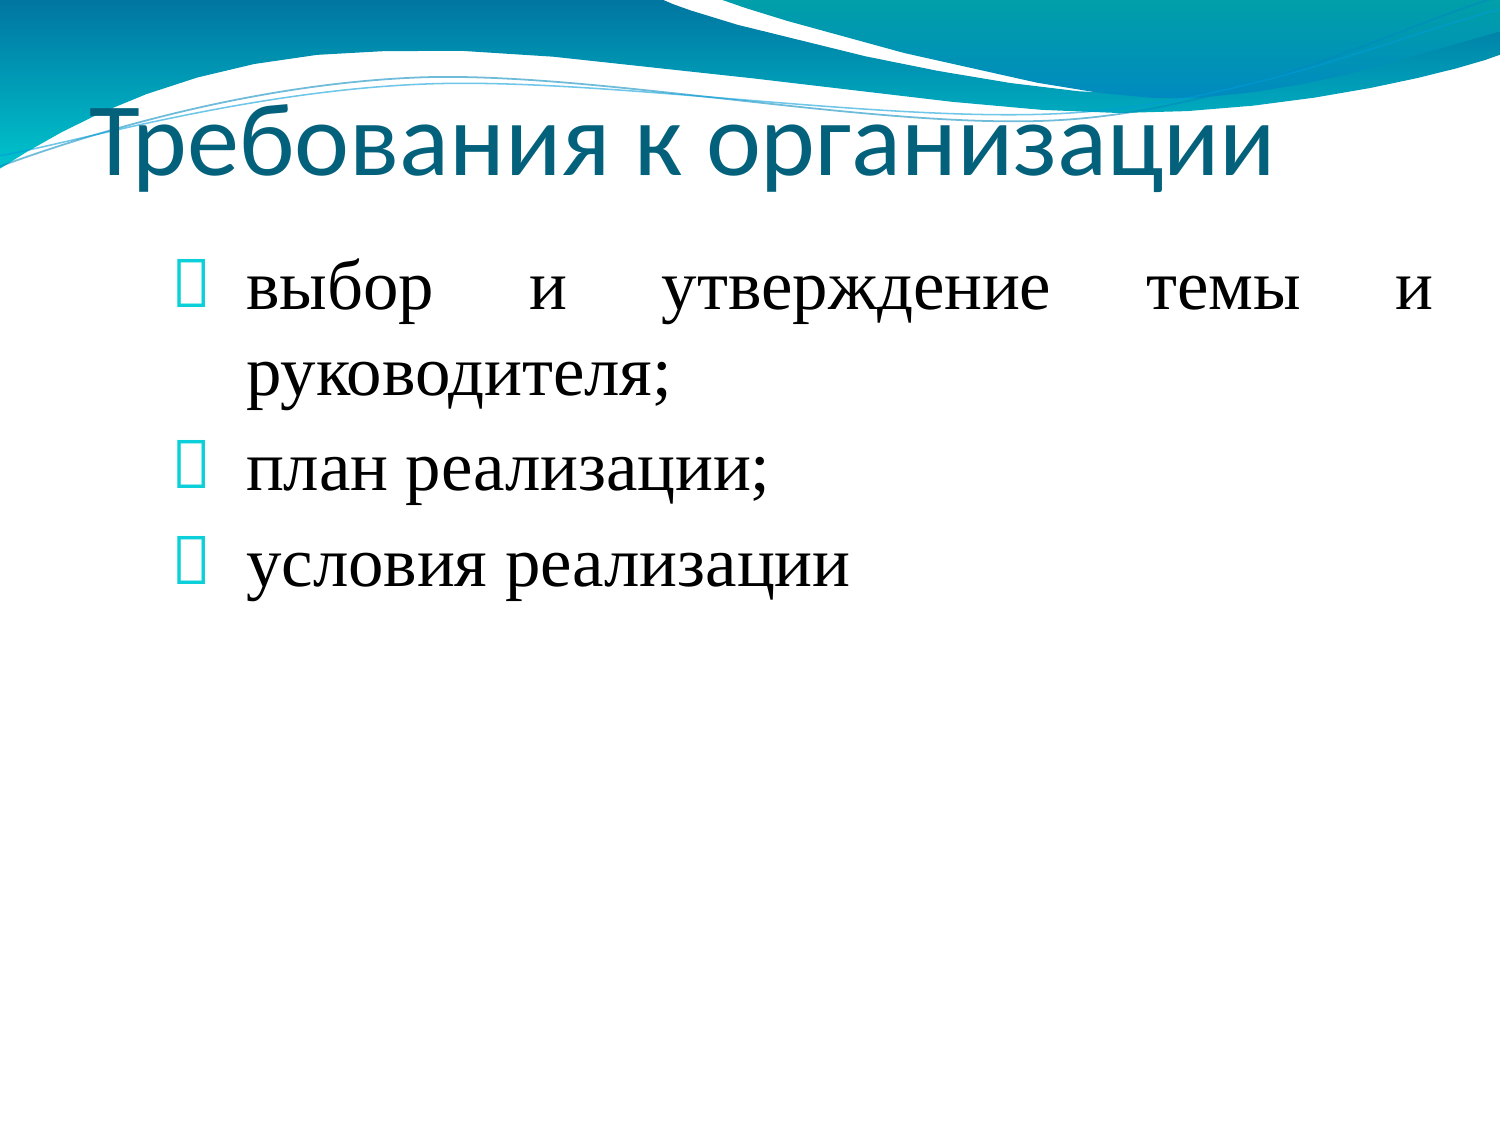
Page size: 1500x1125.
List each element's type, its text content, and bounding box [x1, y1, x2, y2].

list выбор и утверждение темы и руководителя; план реализации; условия реализации [100, 231, 1451, 904]
title Требования к организации [75, 45, 1425, 185]
